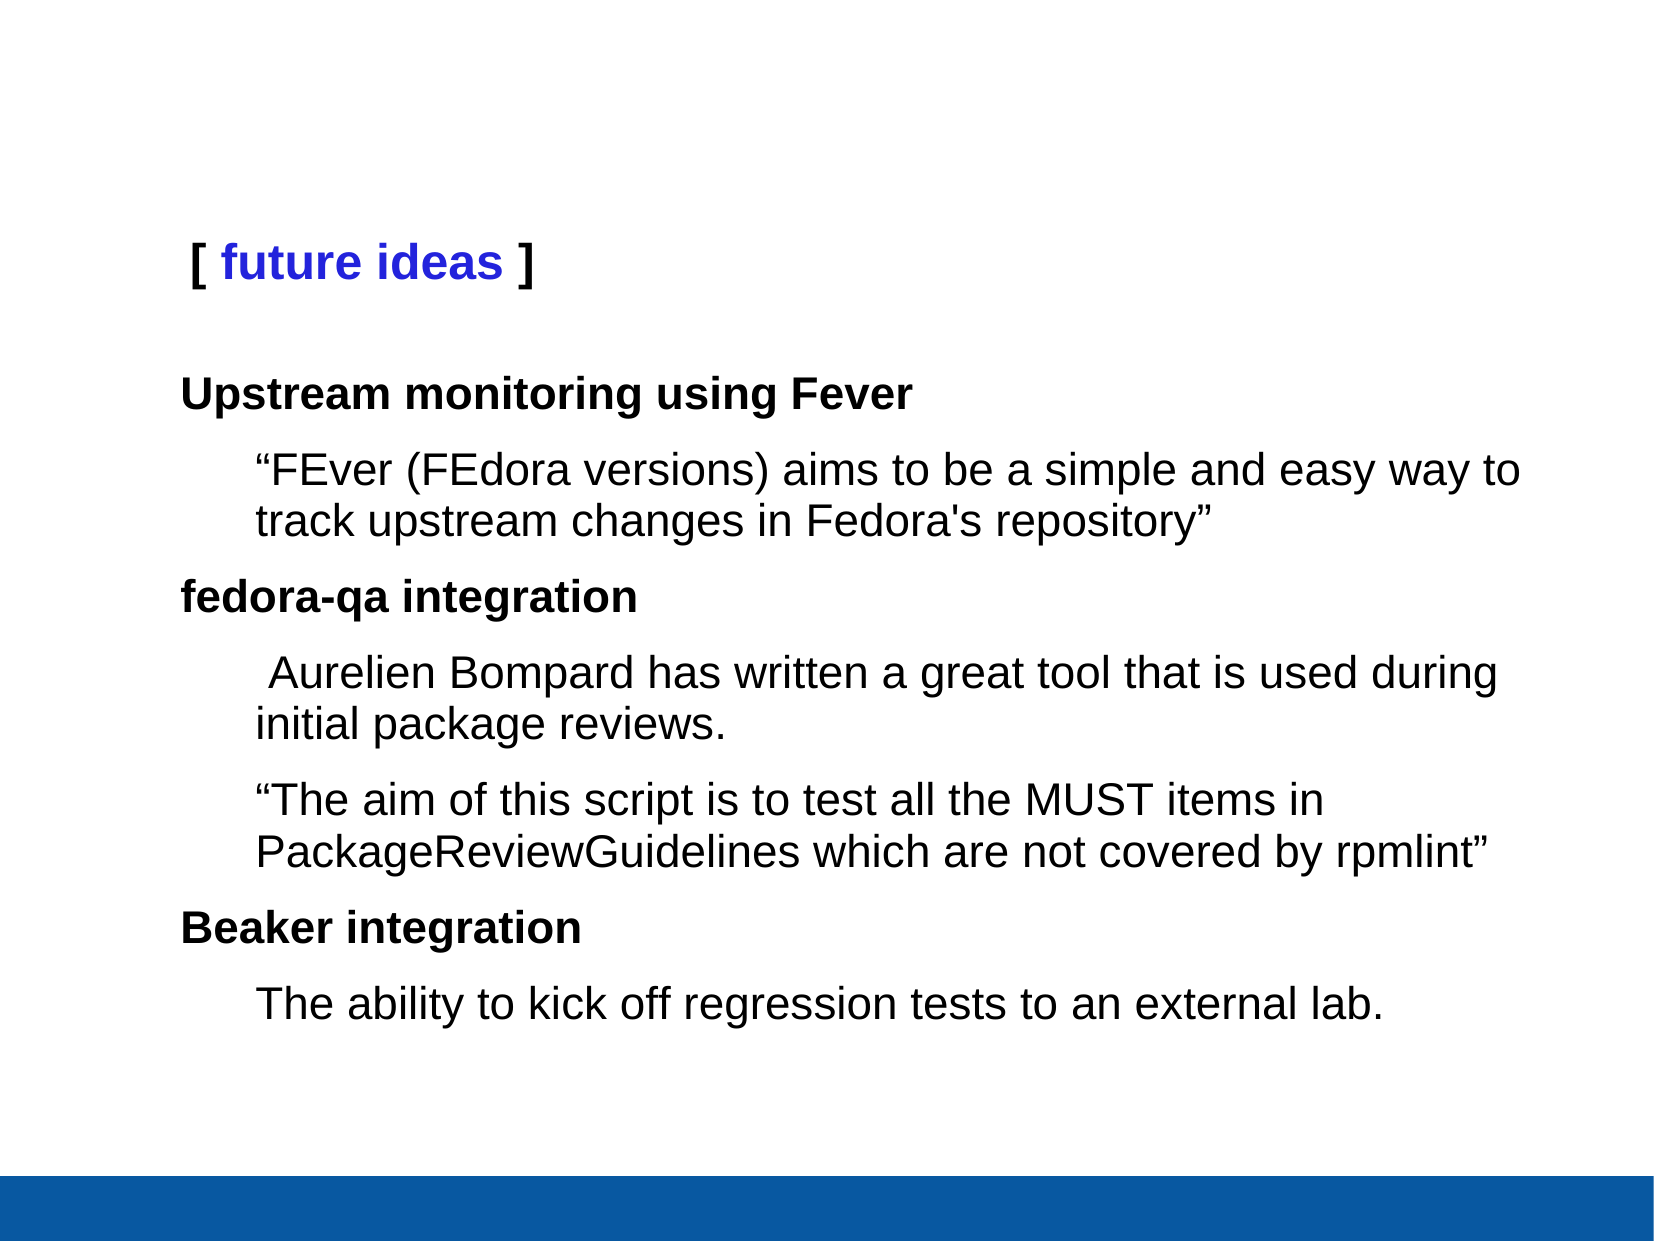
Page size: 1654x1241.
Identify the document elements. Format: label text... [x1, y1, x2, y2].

text_box [ future ideas ] [189, 234, 535, 290]
text_box Upstream monitoring using Fever “FEver (FEdora versions) aims to be a simple and easy way to track upstream changes in Fedora's repository” fedora-qa integration Aurelien Bompard has written a great tool that is used during initial package reviews. “The aim of this script is to test all the MUST items in PackageReviewGuidelines which are not covered by rpmlint” Beaker integration The ability to kick off regression tests to an external lab. [180, 367, 1549, 1030]
picture [0, 1176, 1654, 1241]
